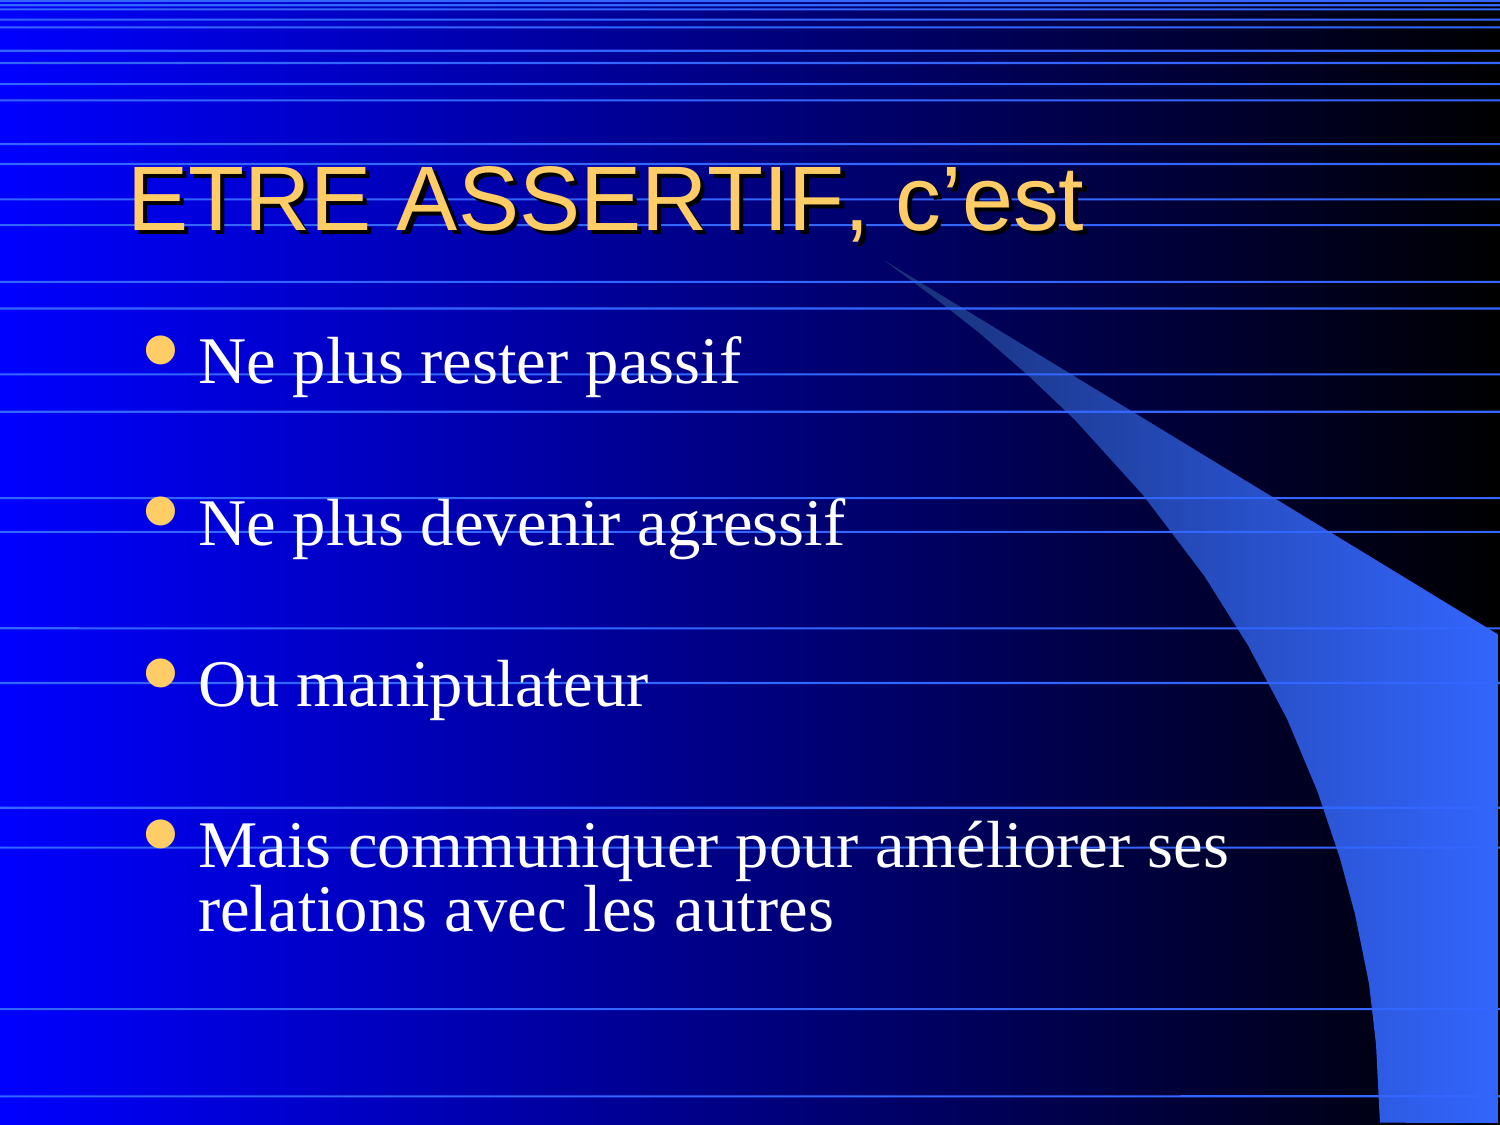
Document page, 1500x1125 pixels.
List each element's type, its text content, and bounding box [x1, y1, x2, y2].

title ETRE ASSERTIF, c’est [111, 99, 1438, 288]
list Ne plus rester passif Ne plus devenir agressif Ou manipulateur Mais communiquer pour améliorer ses relations avec les autres [111, 324, 1387, 1000]
